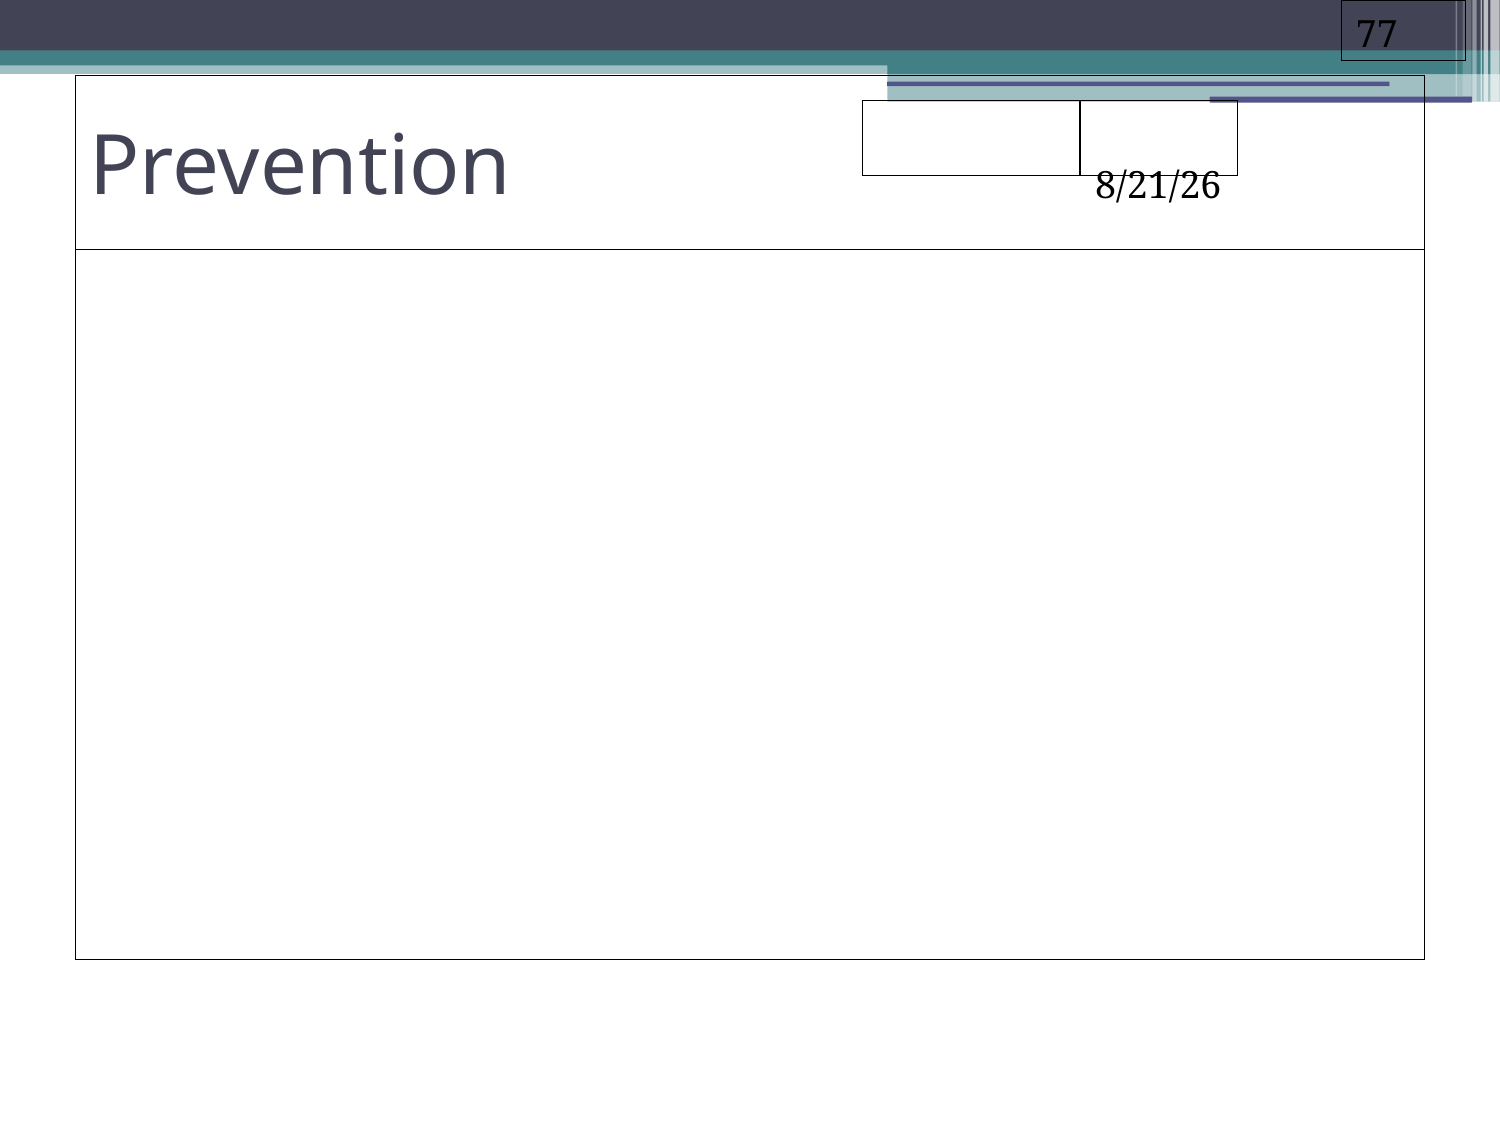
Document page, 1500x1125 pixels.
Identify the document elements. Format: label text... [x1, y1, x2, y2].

slide_number <number><number> [1341, 0, 1466, 61]
list [75, 249, 1425, 960]
title Prevention [75, 75, 1425, 249]
